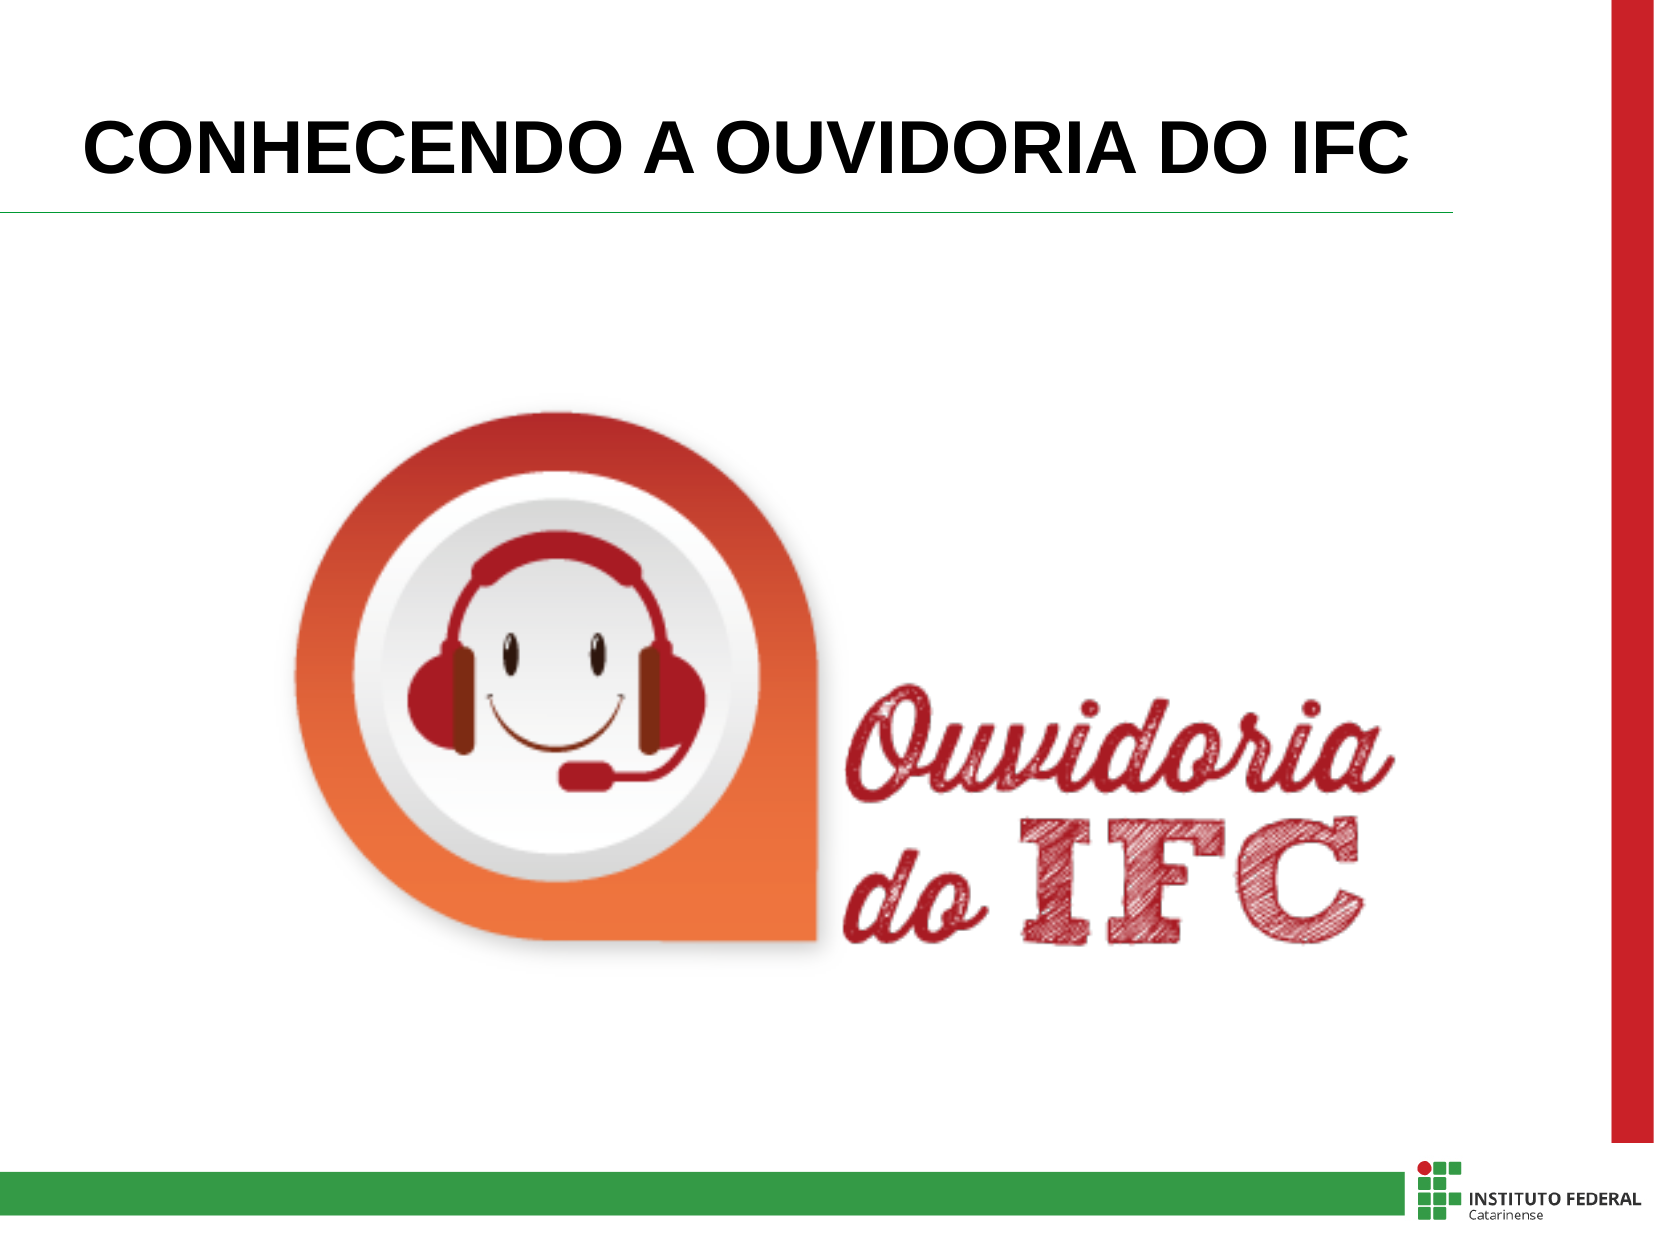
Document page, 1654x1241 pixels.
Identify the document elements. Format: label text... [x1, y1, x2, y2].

title CONHECENDO A OUVIDORIA DO IFC [82, 70, 1571, 225]
picture [0, 0, 1654, 1241]
